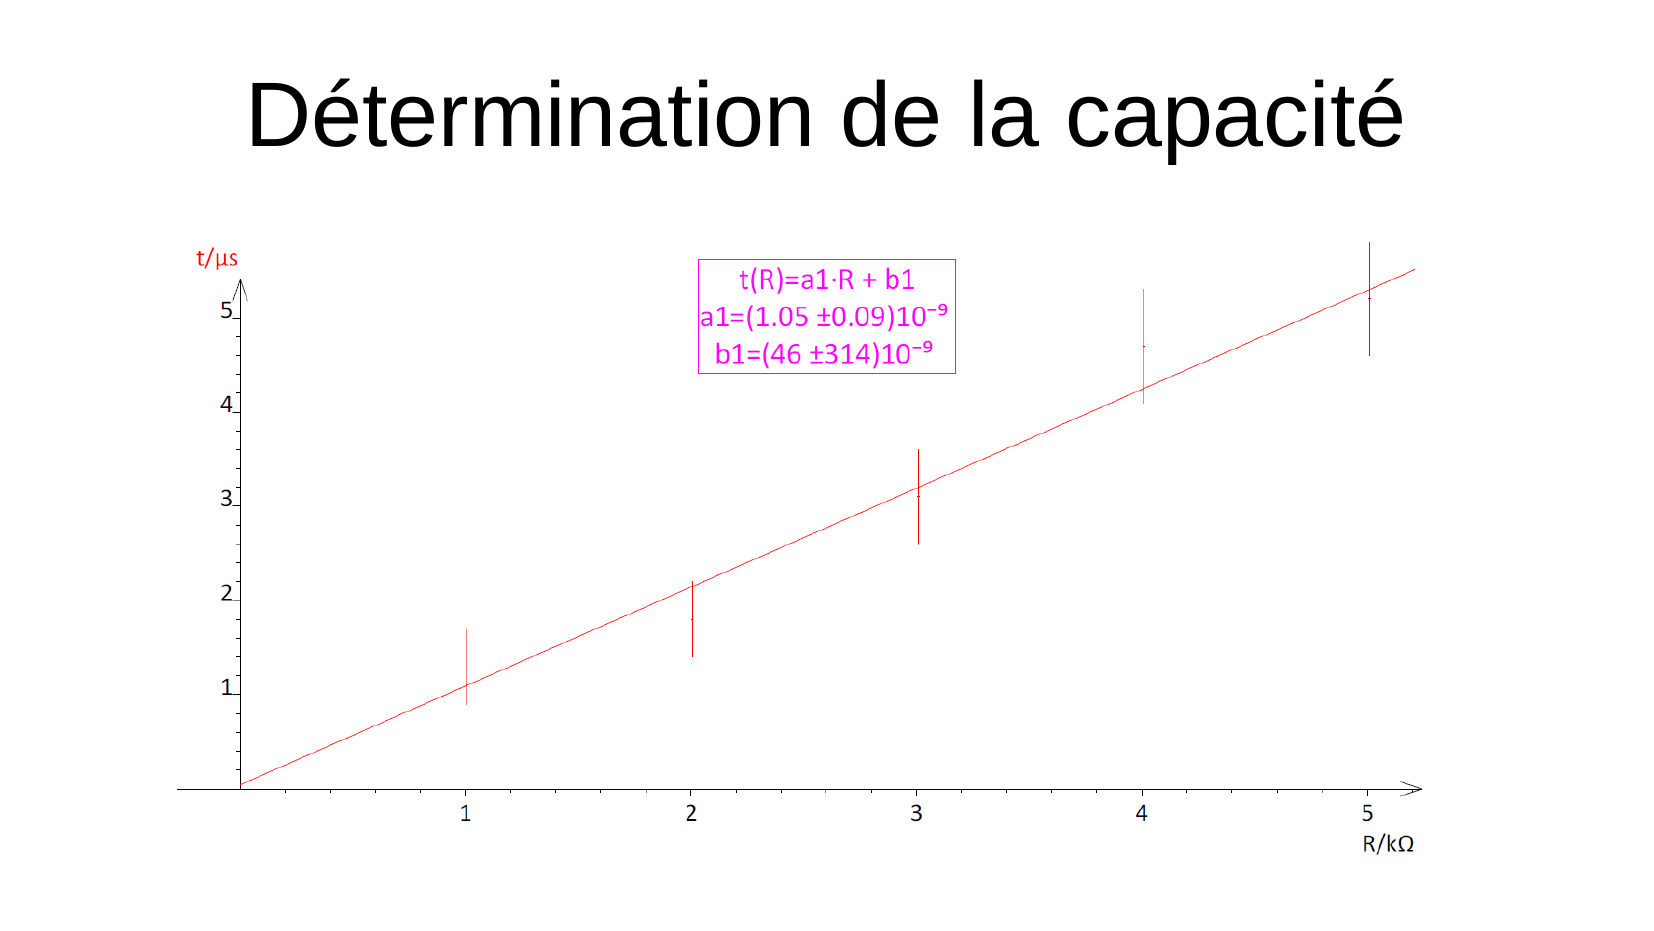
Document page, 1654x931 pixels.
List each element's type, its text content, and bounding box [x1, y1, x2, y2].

picture [177, 224, 1461, 865]
title Détermination de la capacité [82, 37, 1571, 193]
